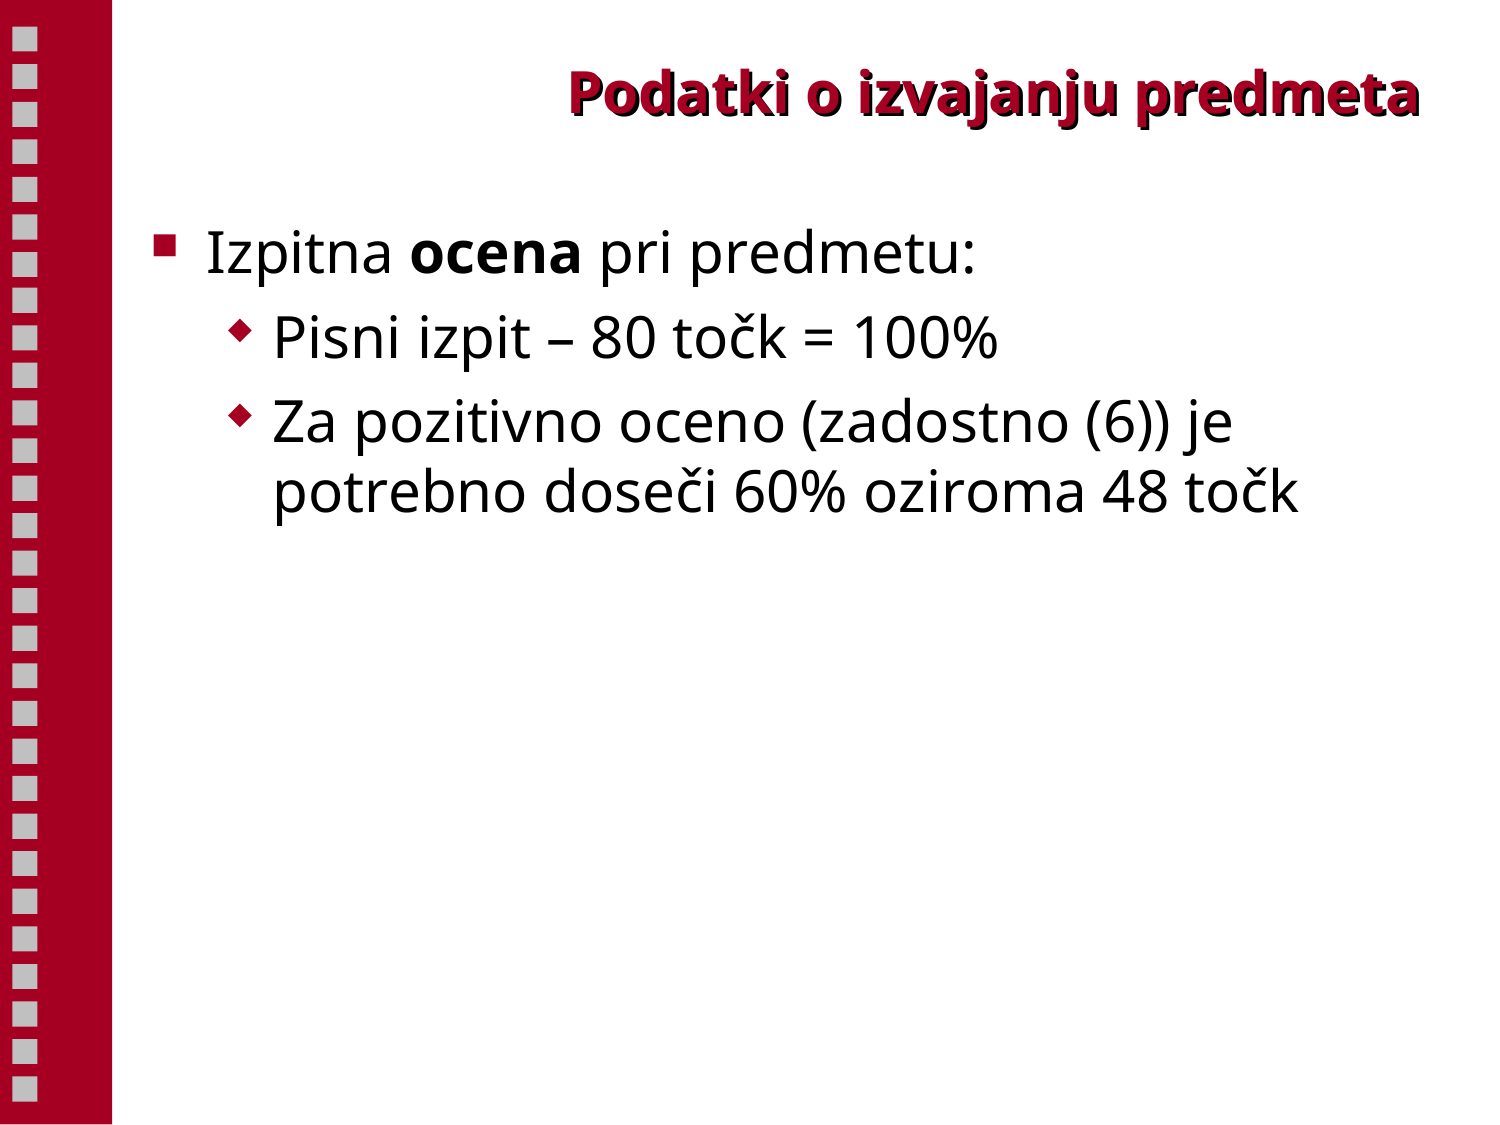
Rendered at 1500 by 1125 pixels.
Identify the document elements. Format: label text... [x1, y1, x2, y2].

text_box Podatki o izvajanju predmeta [187, 18, 1436, 161]
list Izpitna ocena pri predmetu: Pisni izpit – 80 točk = 100% Za pozitivno oceno (zadostno (6)) je potrebno doseči 60% oziroma 48 točk [135, 207, 1467, 587]
